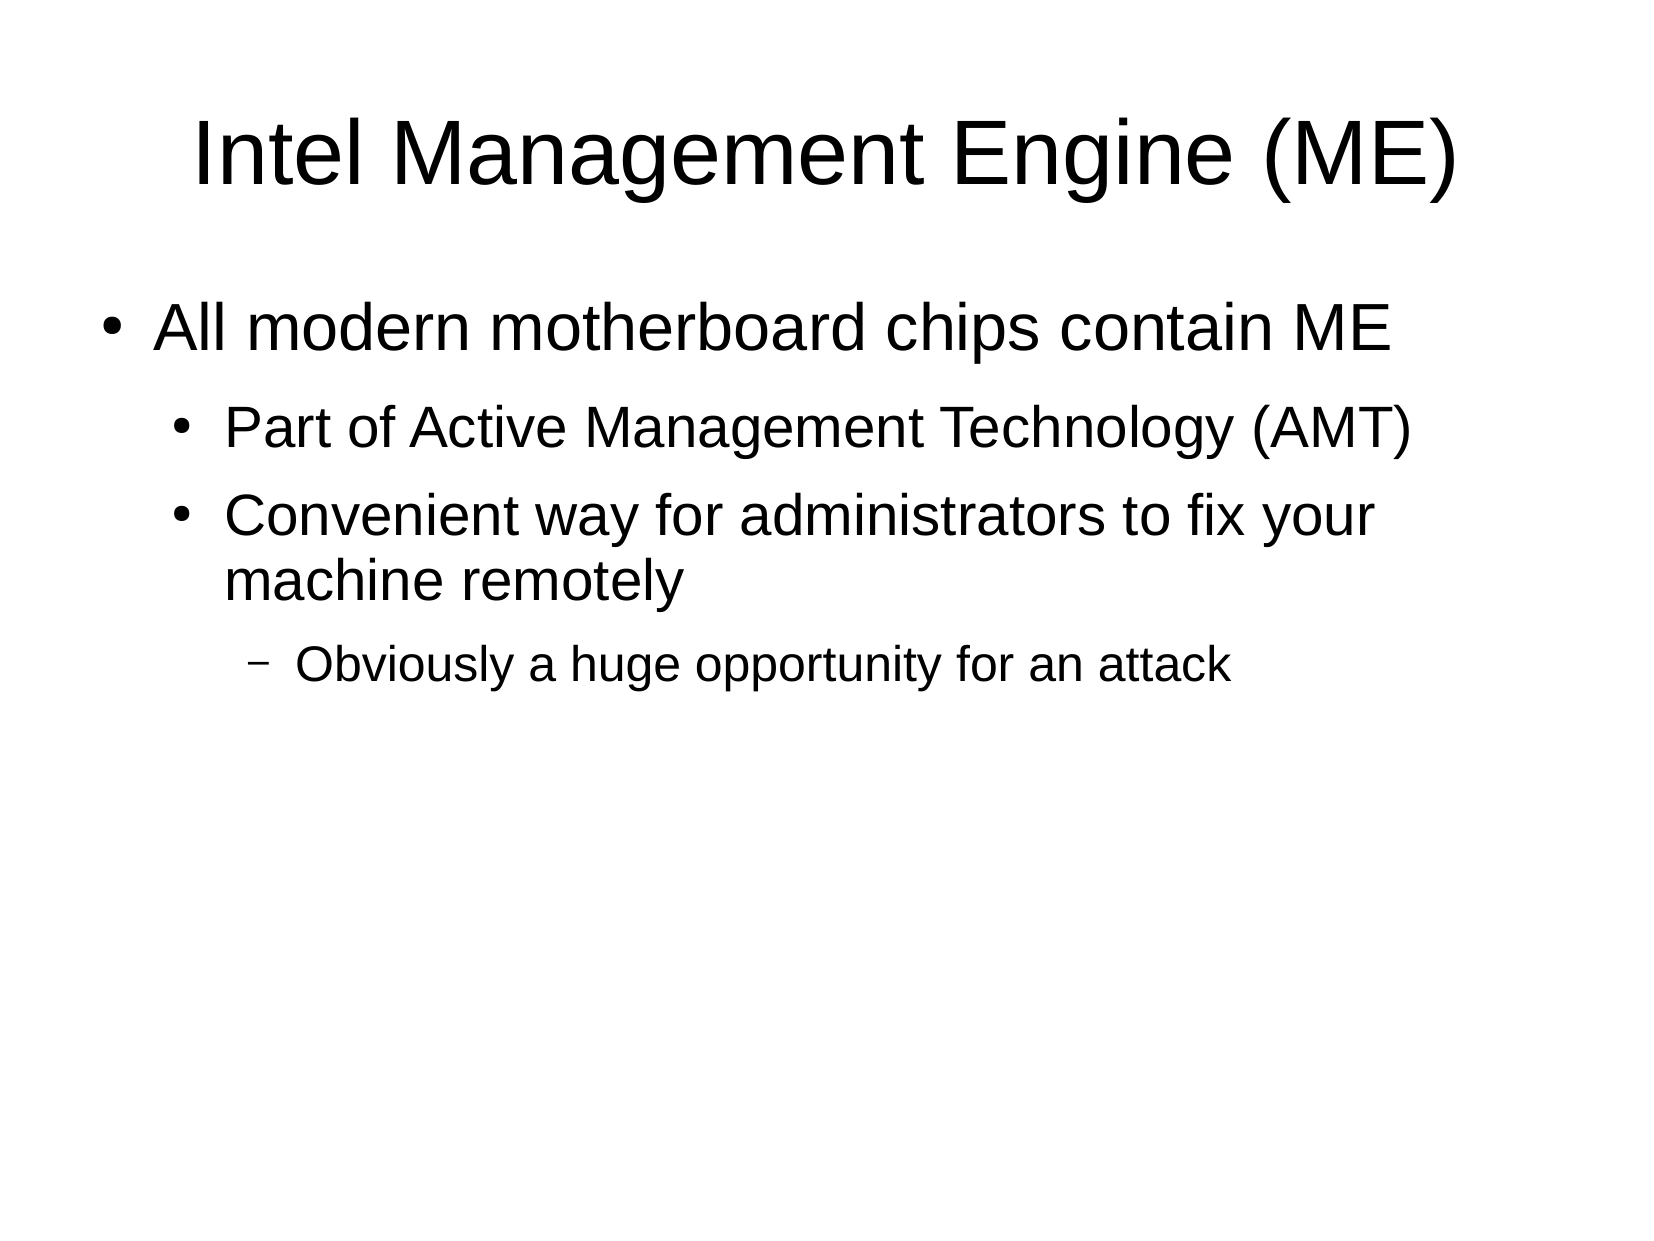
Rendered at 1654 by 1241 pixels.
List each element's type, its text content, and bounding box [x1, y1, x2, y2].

title Intel Management Engine (ME) [82, 49, 1571, 257]
list All modern motherboard chips contain ME Part of Active Management Technology (AMT) Convenient way for administrators to fix your machine remotely Obviously a huge opportunity for an attack [82, 290, 1571, 1010]
